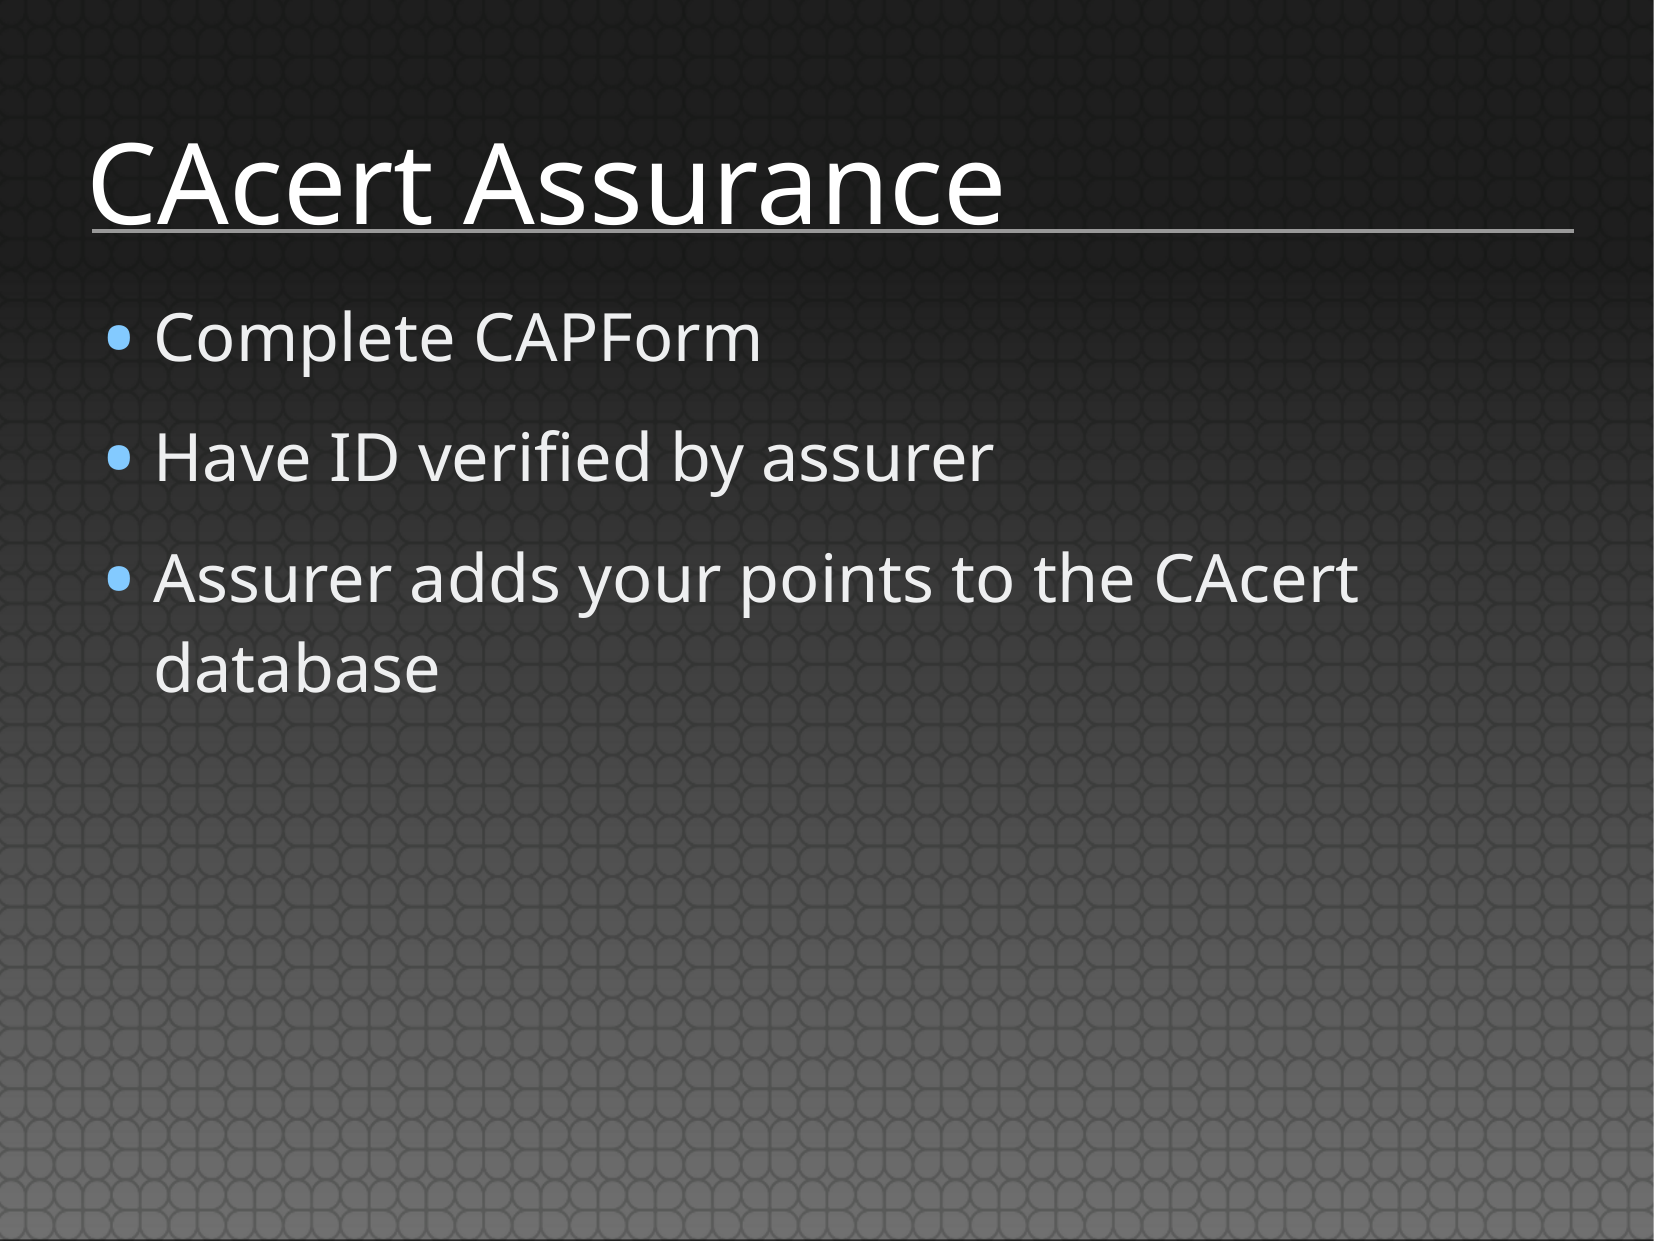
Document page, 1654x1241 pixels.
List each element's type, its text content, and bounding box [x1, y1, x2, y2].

title CAcert Assurance [86, 112, 1576, 249]
list Complete CAPForm Have ID verified by assurer Assurer adds your points to the CAcert database [82, 290, 1571, 1094]
picture [0, 0, 1654, 1241]
